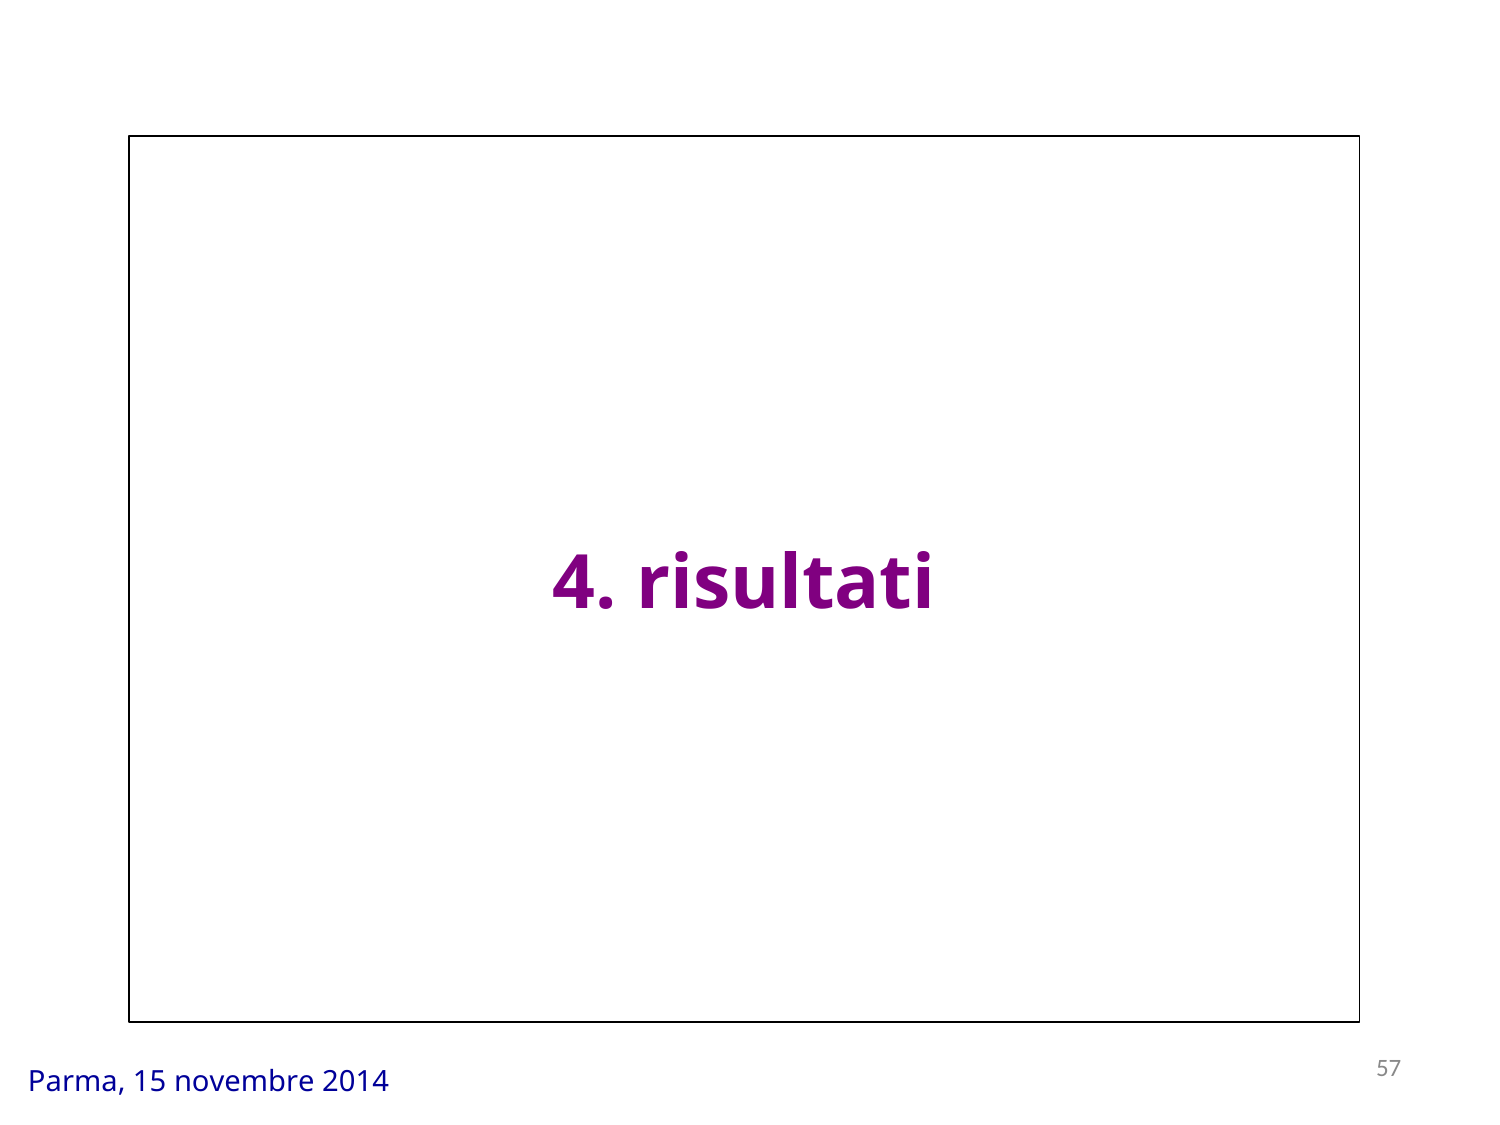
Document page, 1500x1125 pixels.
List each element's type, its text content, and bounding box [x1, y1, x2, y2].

text_box 4. risultati [128, 135, 1360, 1022]
text_box <numero> [1074, 1042, 1417, 1095]
